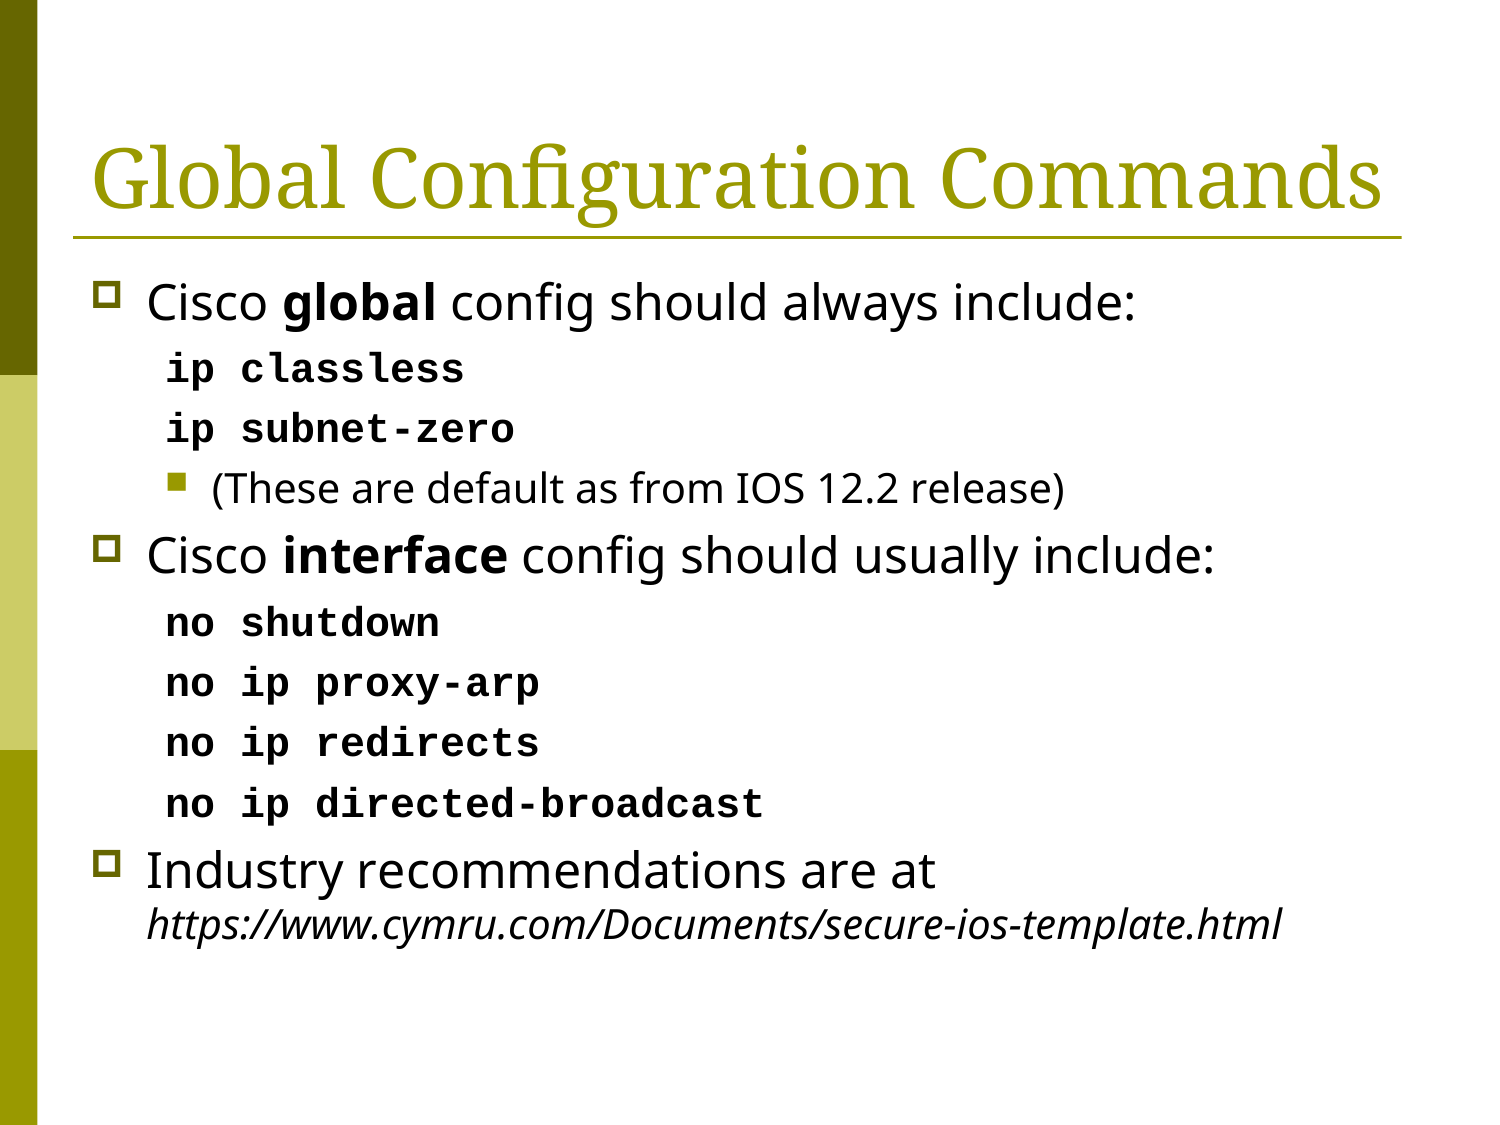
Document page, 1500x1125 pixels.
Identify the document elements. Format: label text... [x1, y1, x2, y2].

list Cisco global config should always include: ip classless ip subnet-zero (These are default as from IOS 12.2 release) Cisco interface config should usually include: no shutdown no ip proxy-arp no ip redirects no ip directed-broadcast Industry recommendations are at https://www.cymru.com/Documents/secure-ios-template.html [75, 262, 1426, 1006]
title Global Configuration Commands [75, 45, 1426, 233]
